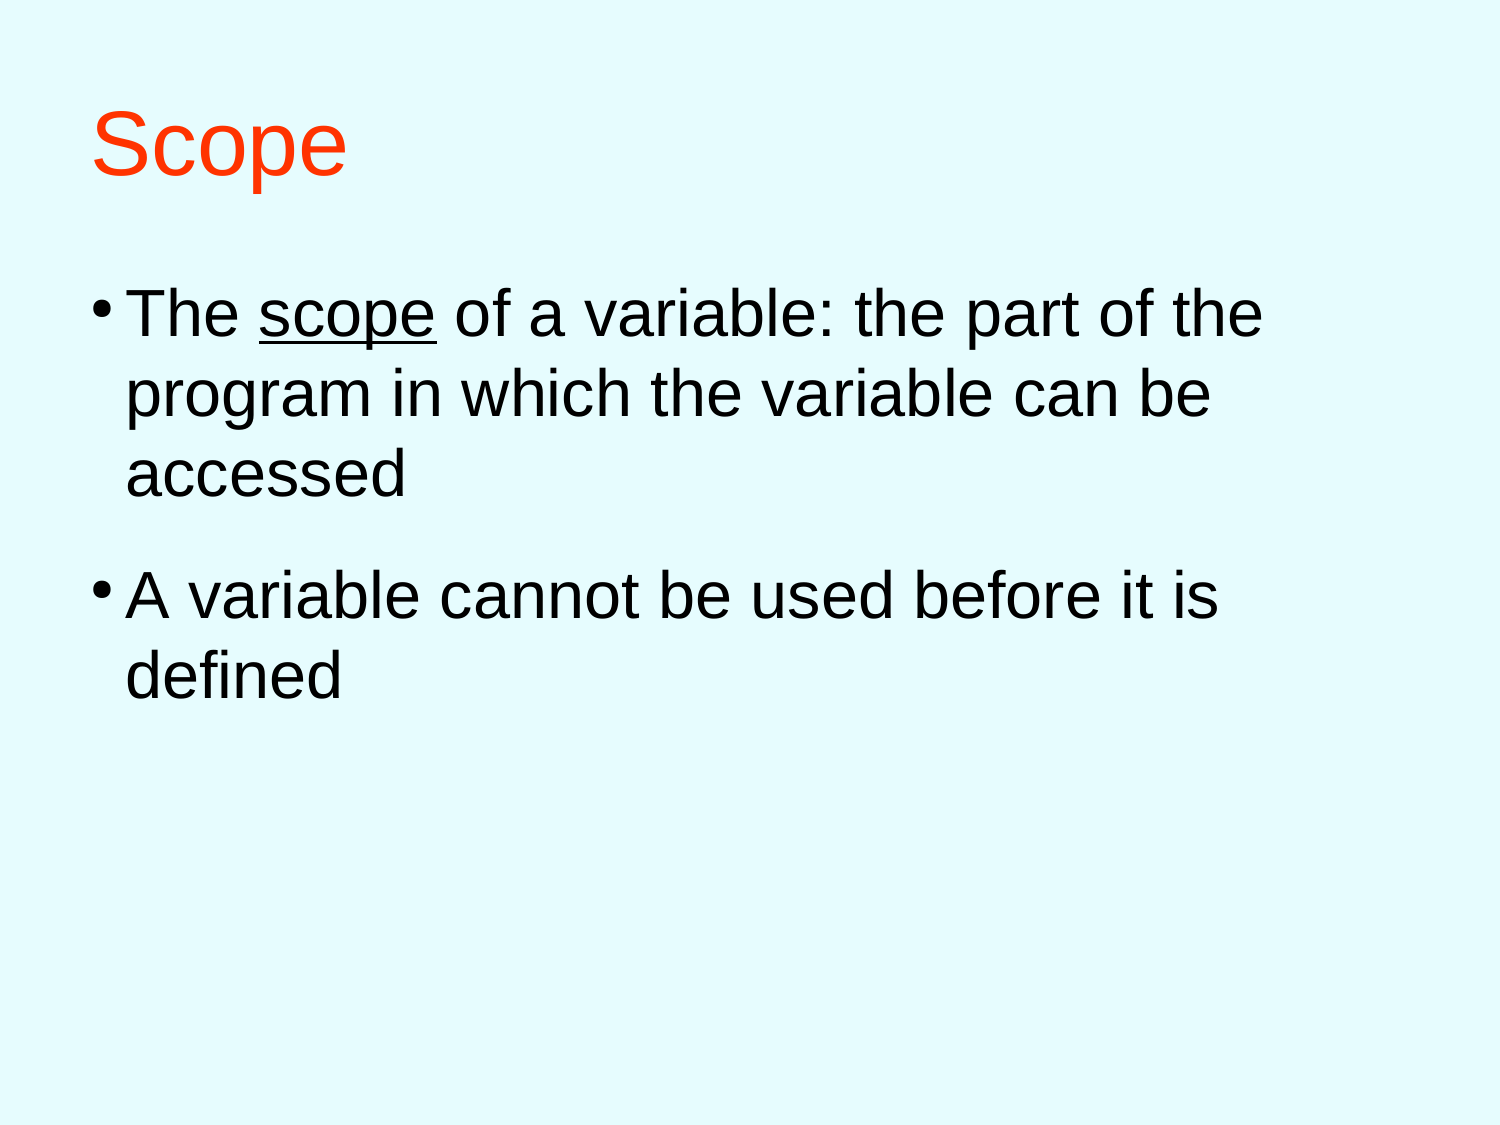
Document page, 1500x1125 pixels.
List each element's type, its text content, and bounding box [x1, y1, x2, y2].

title Scope [75, 45, 1426, 233]
list The scope of a variable: the part of the program in which the variable can be accessed A variable cannot be used before it is defined [75, 262, 1426, 1005]
